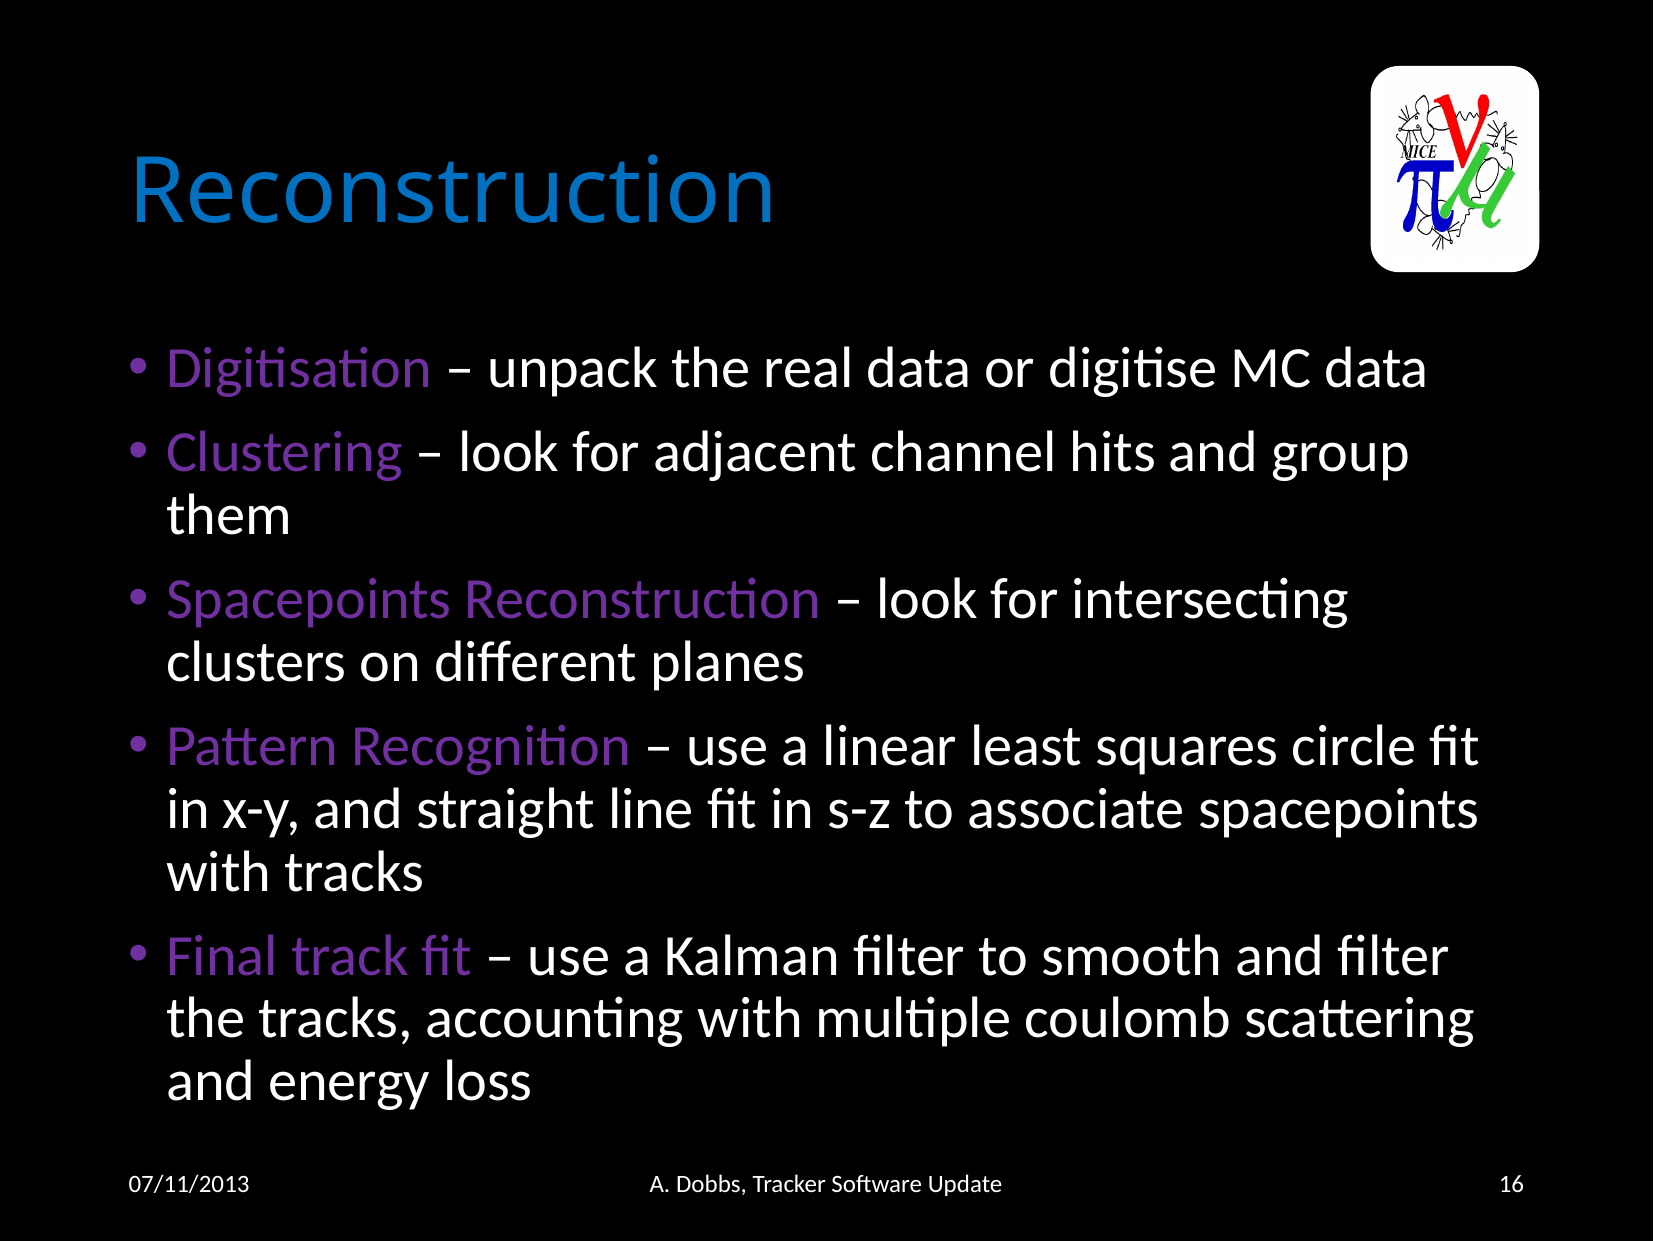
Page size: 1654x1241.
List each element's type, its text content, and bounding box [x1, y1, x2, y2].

slide_number 07/11/2013 [113, 1149, 486, 1216]
footer A. Dobbs, Tracker Software Update [547, 1149, 1106, 1216]
list Digitisation – unpack the real data or digitise MC data Clustering – look for adjacent channel hits and group them Spacepoints Reconstruction – look for intersecting clusters on different planes Pattern Recognition – use a linear least squares circle fit in x-y, and straight line fit in s-z to associate spacepoints with tracks Final track fit – use a Kalman filter to smooth and filter the tracks, accounting with multiple coulomb scattering and energy loss [113, 330, 1540, 1118]
slide_number <number> [1167, 1149, 1540, 1216]
title Reconstruction [113, 66, 1540, 306]
